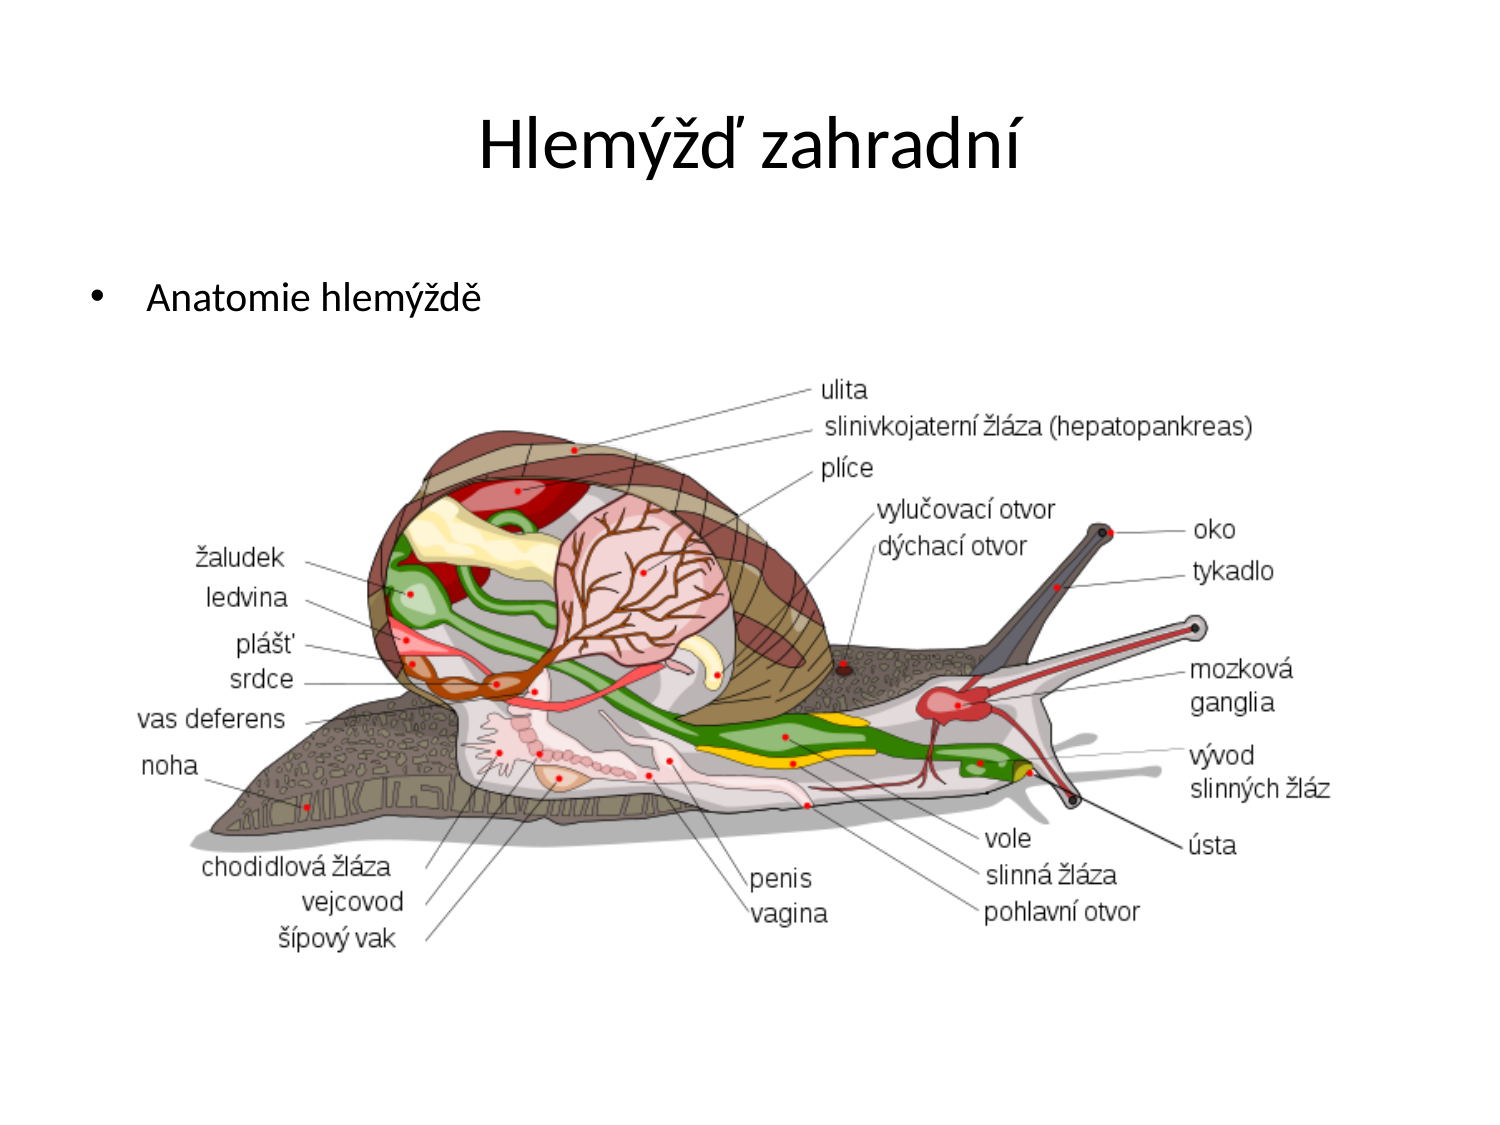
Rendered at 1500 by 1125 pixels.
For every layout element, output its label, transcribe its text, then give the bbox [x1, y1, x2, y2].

picture [135, 361, 1383, 977]
title Hlemýžď zahradní [75, 45, 1425, 233]
list Anatomie hlemýždě [75, 262, 1425, 1005]
